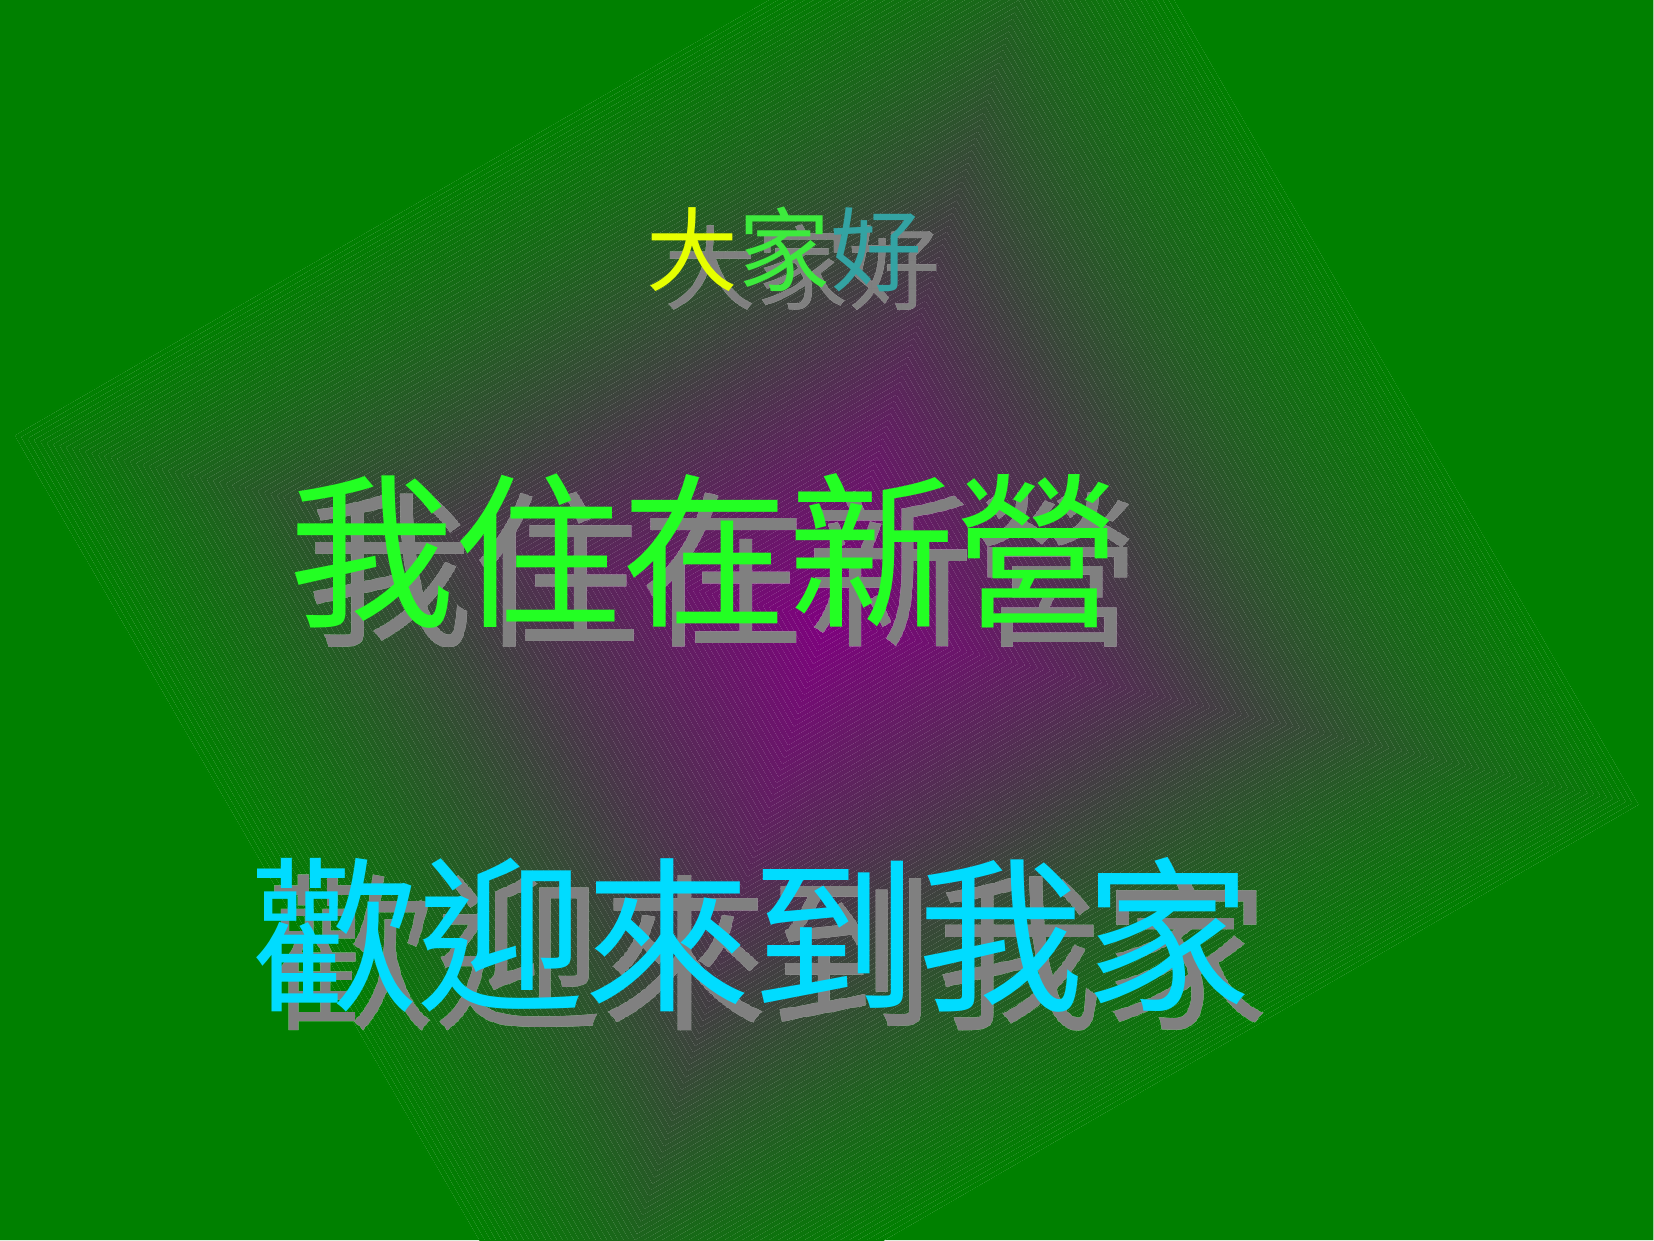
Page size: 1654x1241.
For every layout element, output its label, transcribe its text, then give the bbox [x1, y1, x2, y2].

text_box [1070, 1013, 1082, 1017]
text_box 我住在新營 [273, 413, 1363, 629]
text_box 歡迎來到我家 [236, 797, 1536, 1013]
text_box 大家好 [632, 170, 1018, 473]
text_box [895, 268, 1388, 797]
text_box [895, 1013, 1388, 1241]
